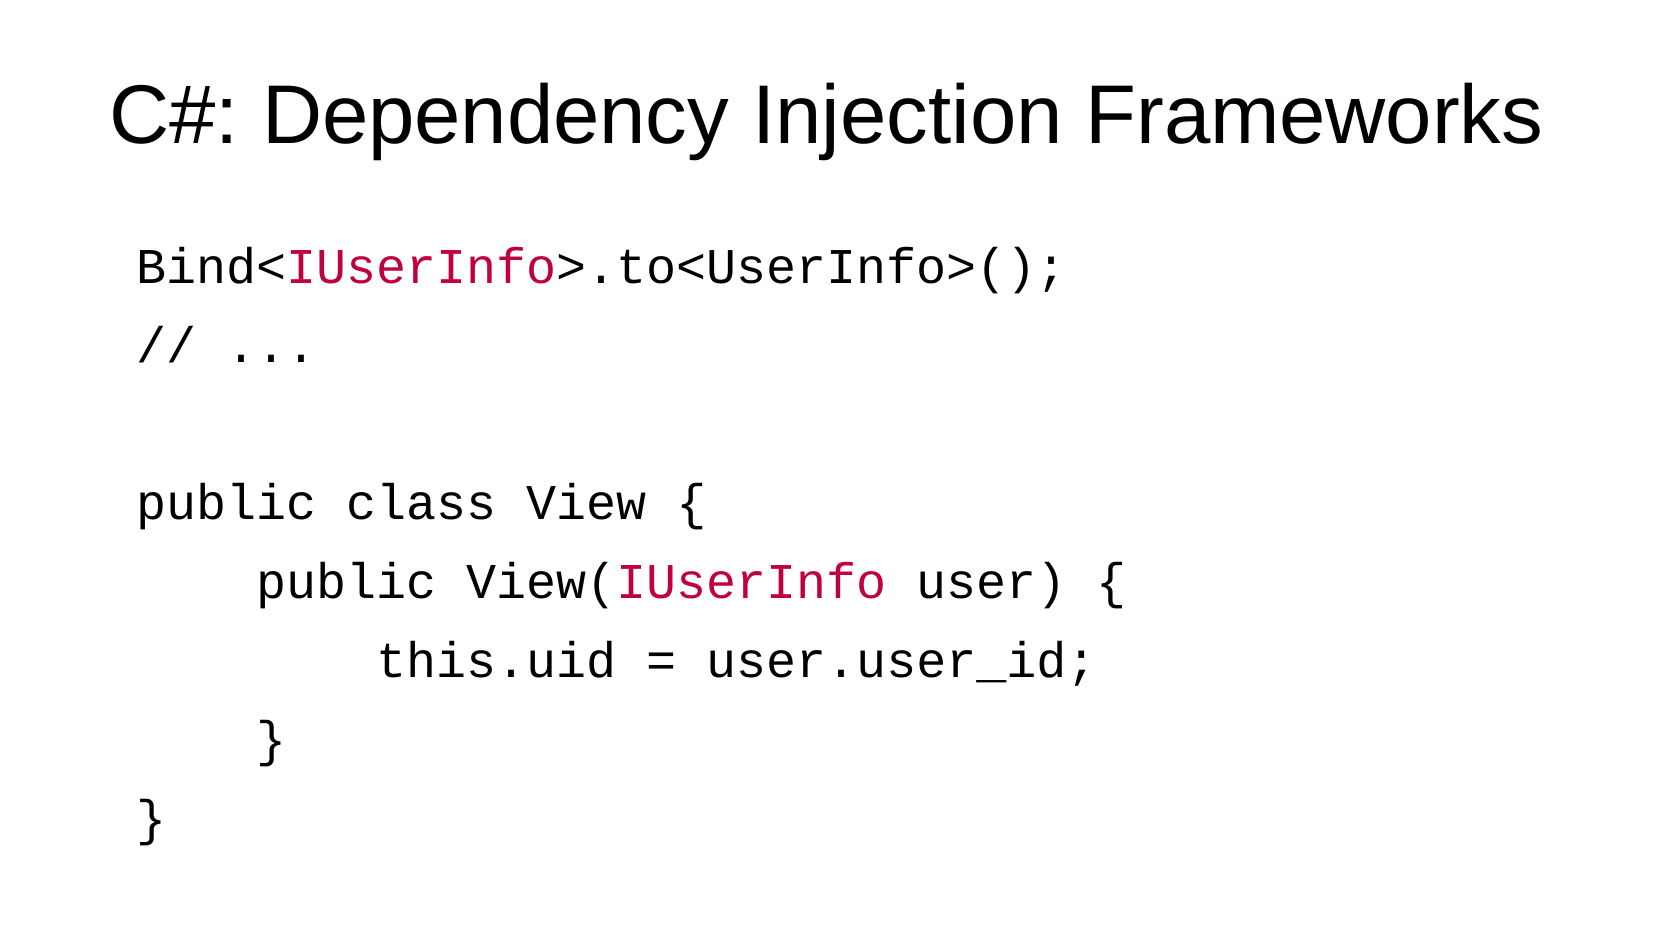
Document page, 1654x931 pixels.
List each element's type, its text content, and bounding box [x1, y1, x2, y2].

title C#: Dependency Injection Frameworks [82, 37, 1571, 193]
list Bind<IUserInfo>.to<UserInfo>(); // ... public class View { public View(IUserInfo user) { this.uid = user.user_id; } } [82, 241, 1571, 851]
